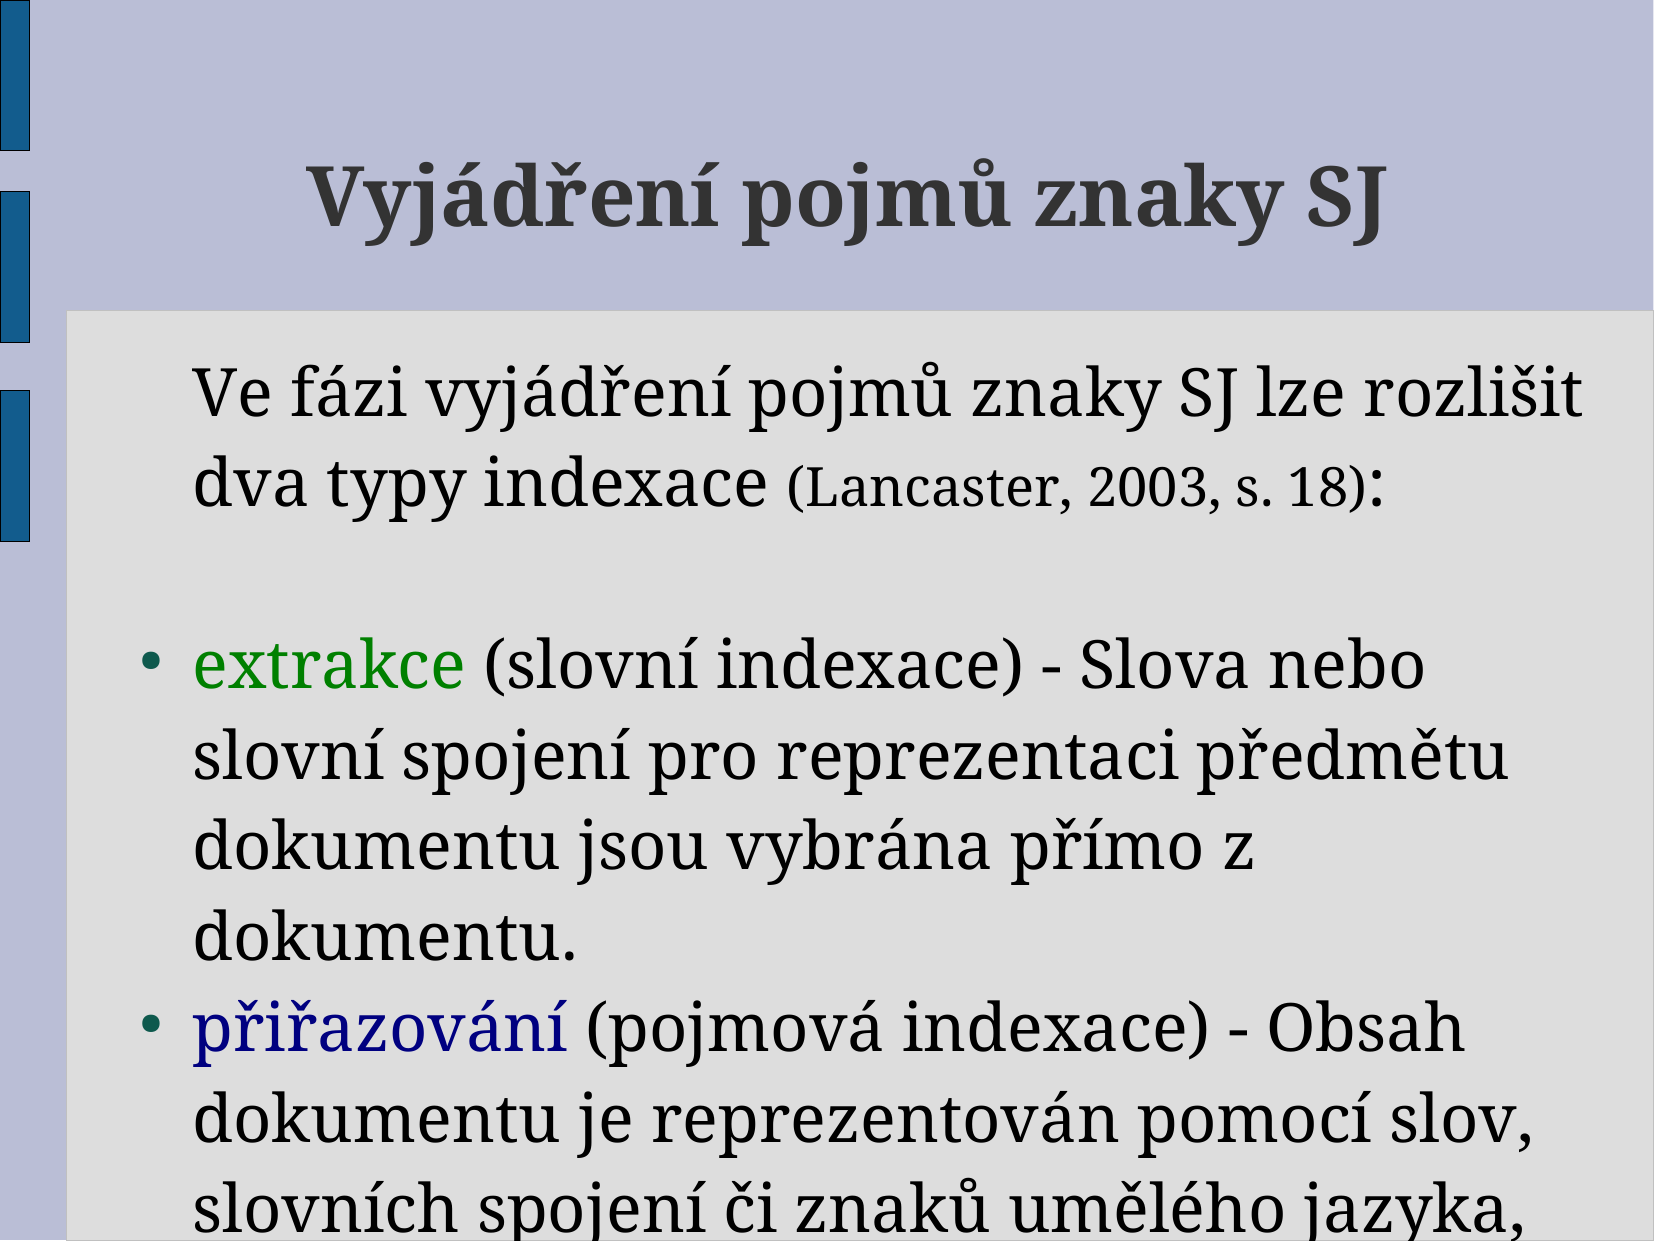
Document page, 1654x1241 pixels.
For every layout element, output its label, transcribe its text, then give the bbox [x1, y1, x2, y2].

list Ve fázi vyjádření pojmů znaky SJ lze rozlišit dva typy indexace (Lancaster, 2003, s. 18): extrakce (slovní indexace) - Slova nebo slovní spojení pro reprezentaci předmětu dokumentu jsou vybrána přímo z dokumentu. přiřazování (pojmová indexace) - Obsah dokumentu je reprezentován pomocí slov, slovních spojení či znaků umělého jazyka, která jsou vybrána z jiného zdroje, než je samotný dokument. [121, 344, 1595, 1181]
title Vyjádření pojmů znaky SJ [121, 98, 1534, 291]
